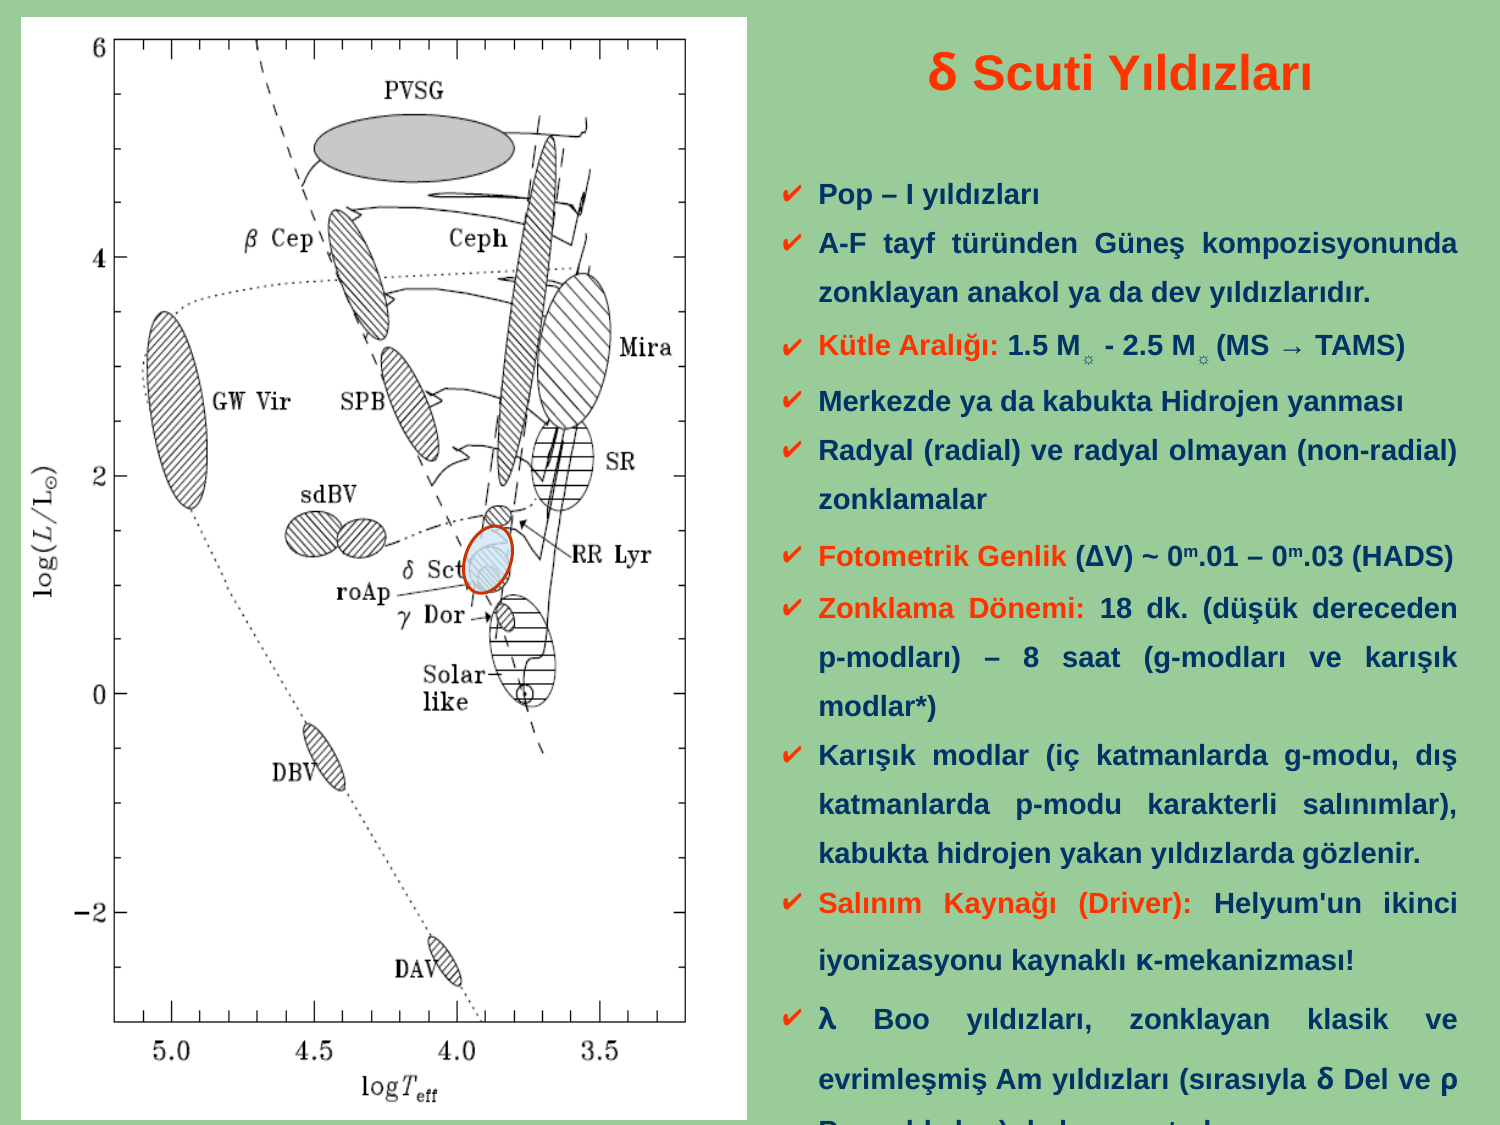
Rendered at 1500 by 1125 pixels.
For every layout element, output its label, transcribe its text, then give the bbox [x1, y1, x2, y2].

text_box [463, 526, 513, 594]
picture [21, 17, 747, 1120]
text_box δ Scuti Yıldızları Pop – I yıldızları A-F tayf türünden Güneş kompozisyonunda zonklayan anakol ya da dev yıldızlarıdır. Kütle Aralığı: 1.5 M☼ - 2.5 M☼ (MS → TAMS) Merkezde ya da kabukta Hidrojen yanması Radyal (radial) ve radyal olmayan (non-radial) zonklamalar Fotometrik Genlik (ΔV) ~ 0m.01 – 0m.03 (HADS) Zonklama Dönemi: 18 dk. (düşük dereceden p-modları) – 8 saat (g-modları ve karışık modlar*) Karışık modlar (iç katmanlarda g-modu, dış katmanlarda p-modu karakterli salınımlar), kabukta hidrojen yakan yıldızlarda gözlenir. Salınım Kaynağı (Driver): Helyum'un ikinci iyonizasyonu kaynaklı κ-mekanizması! λ Boo yıldızları, zonklayan klasik ve evrimleşmiş Am yıldızları (sırasıyla δ Del ve ρ Pup yıldızları) da bu gruptadır. [768, 29, 1474, 1109]
